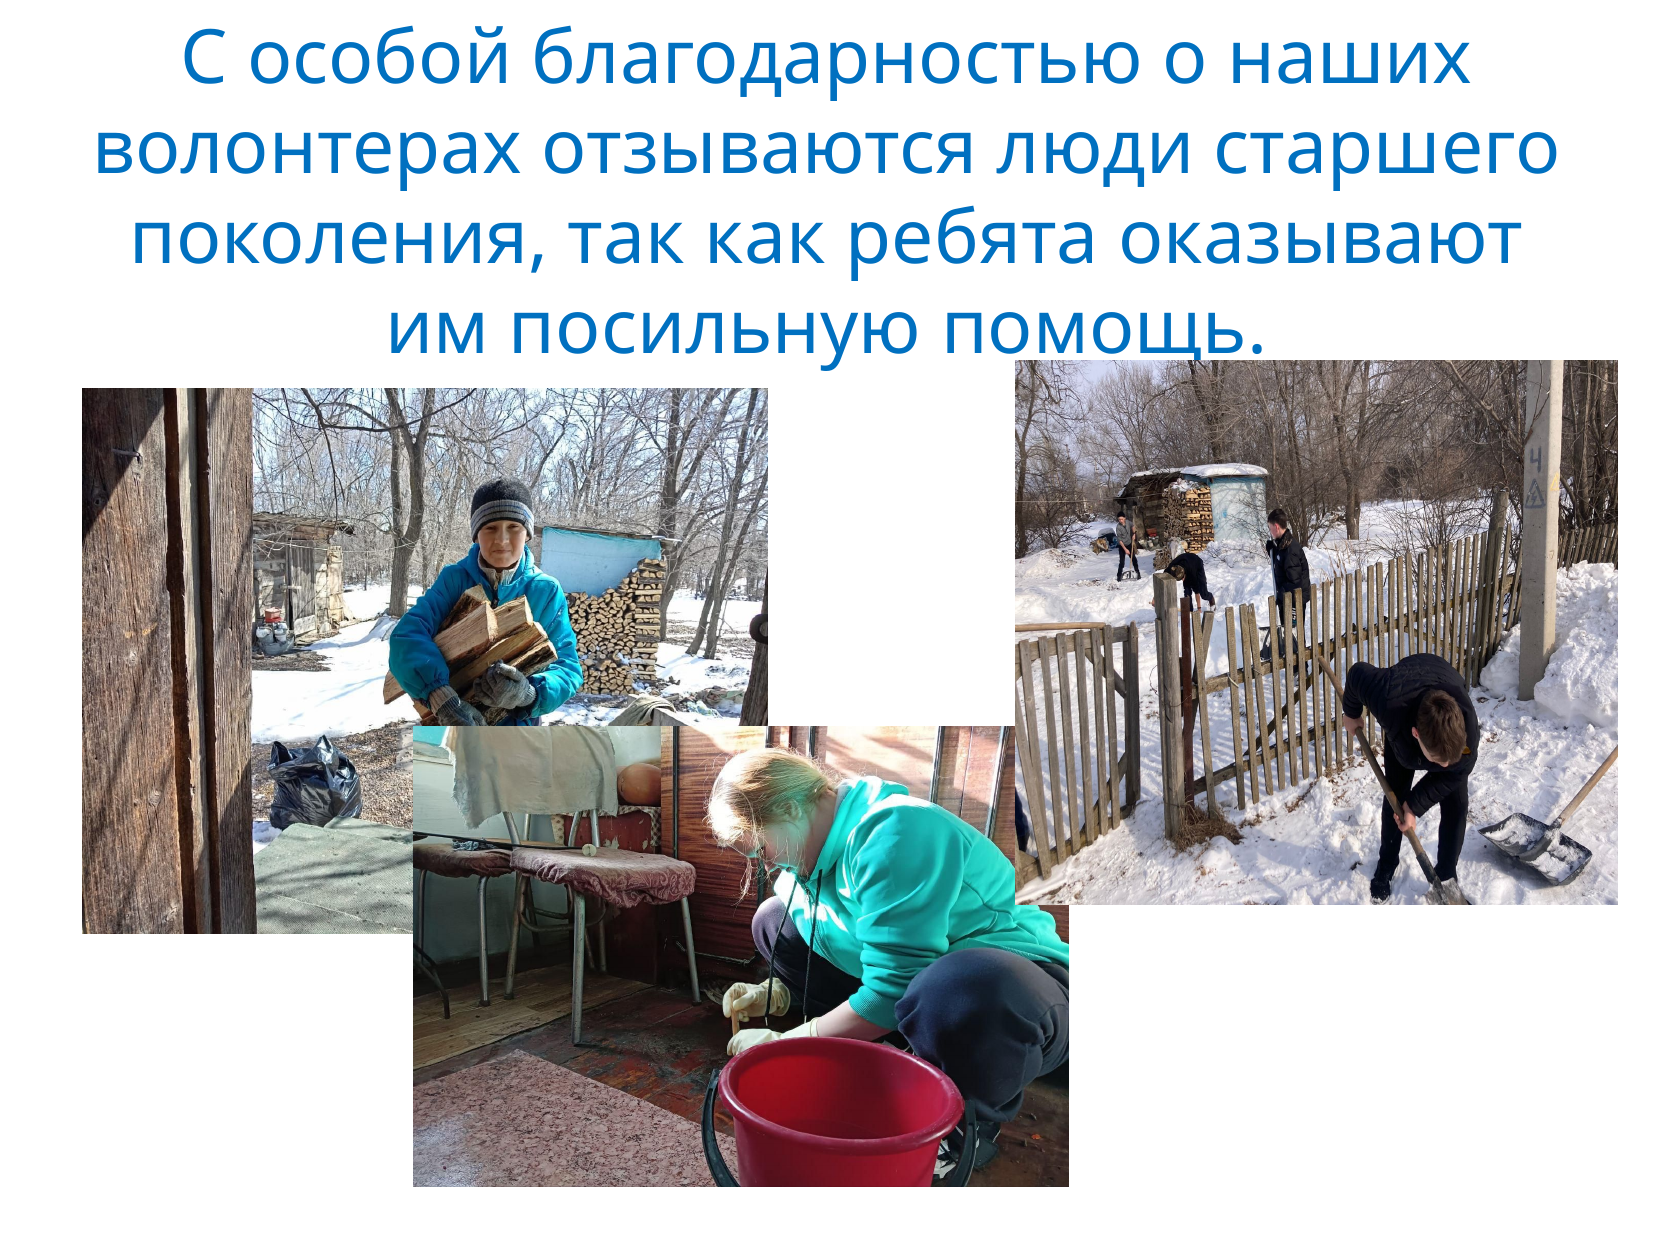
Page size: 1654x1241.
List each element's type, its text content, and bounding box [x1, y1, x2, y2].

picture [82, 360, 1618, 1188]
title С особой благодарностью о наших волонтерах отзываются люди старшего поколения, так как ребята оказывают им посильную помощь. [82, 0, 1571, 378]
